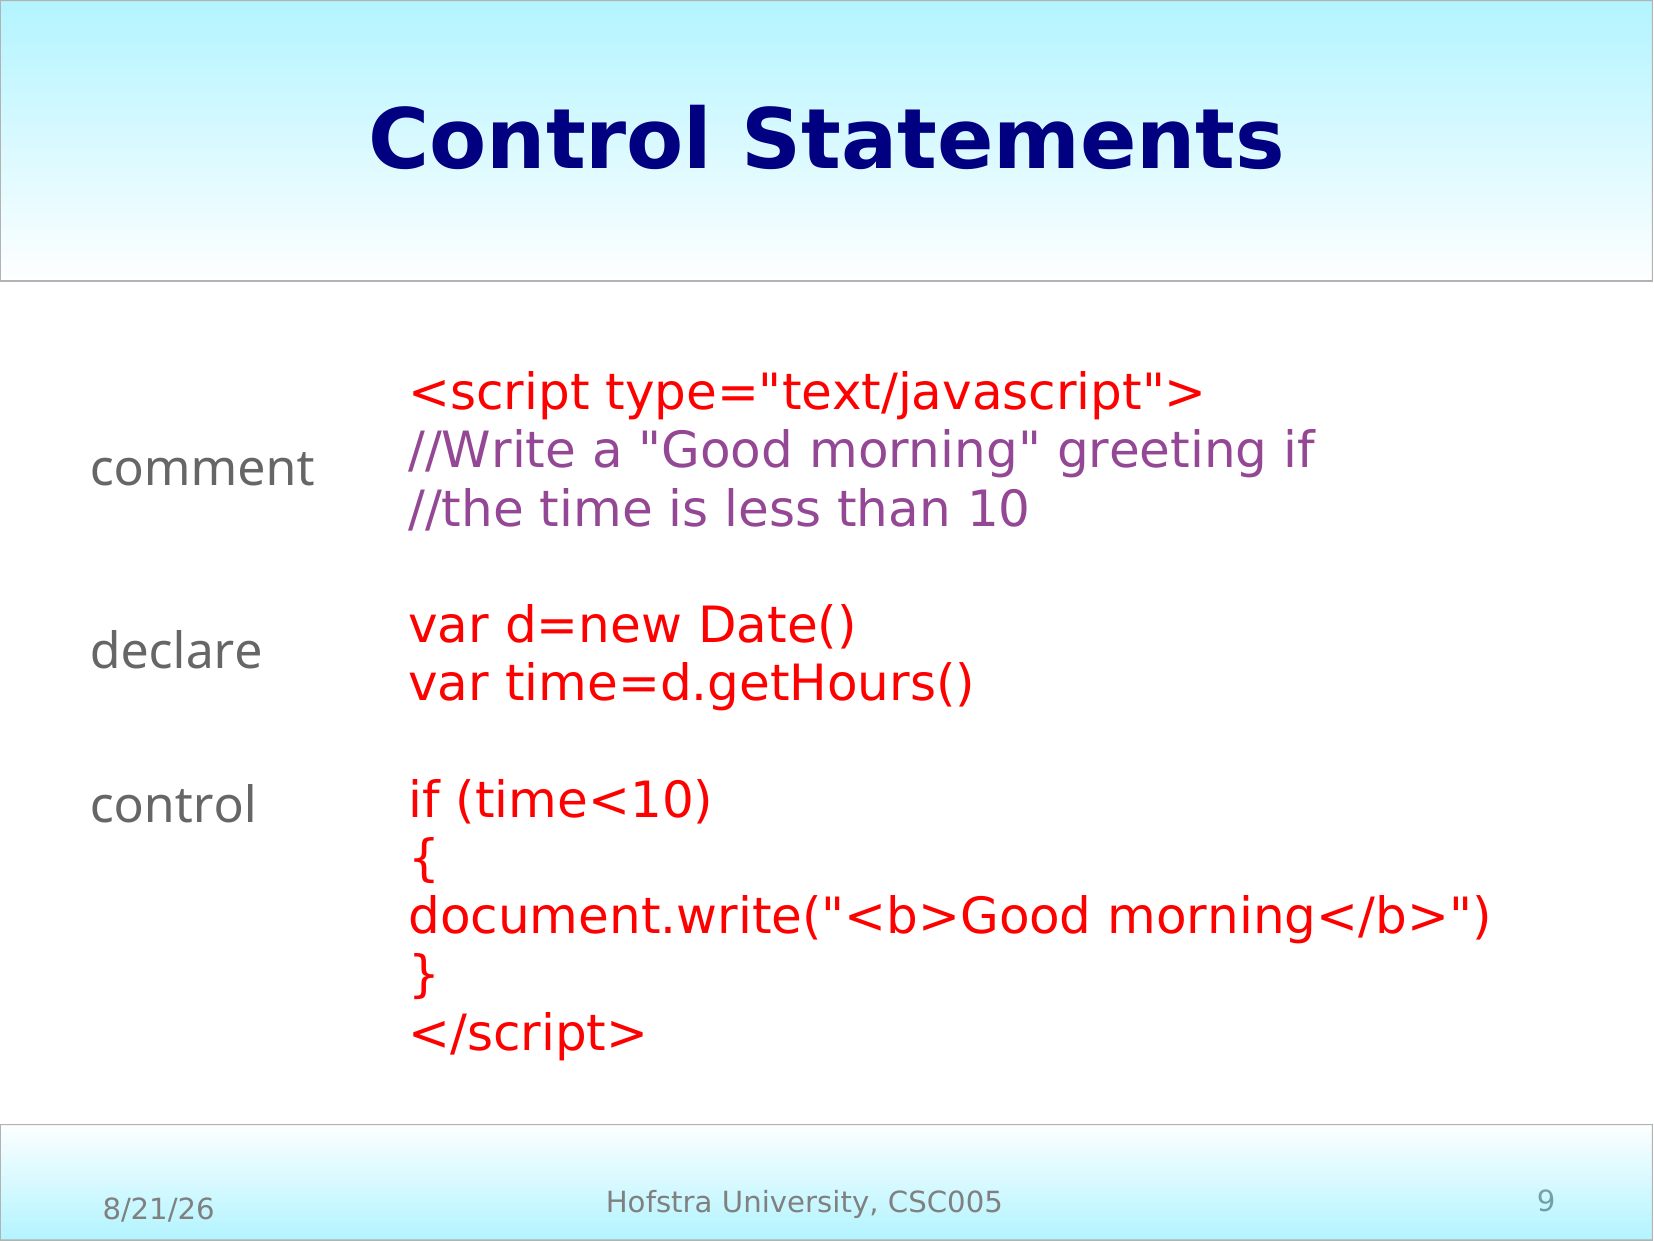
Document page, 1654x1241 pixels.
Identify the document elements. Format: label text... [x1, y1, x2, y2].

text_box control [75, 761, 271, 847]
title Control Statements [78, 10, 1576, 270]
text_box comment [75, 424, 312, 510]
text_box declare [75, 607, 278, 693]
text_box <script type="text/javascript"> //Write a "Good morning" greeting if //the time is less than 10 var d=new Date() var time=d.getHours() if (time<10) { document.write("<b>Good morning</b>") } </script> [393, 355, 1508, 1070]
